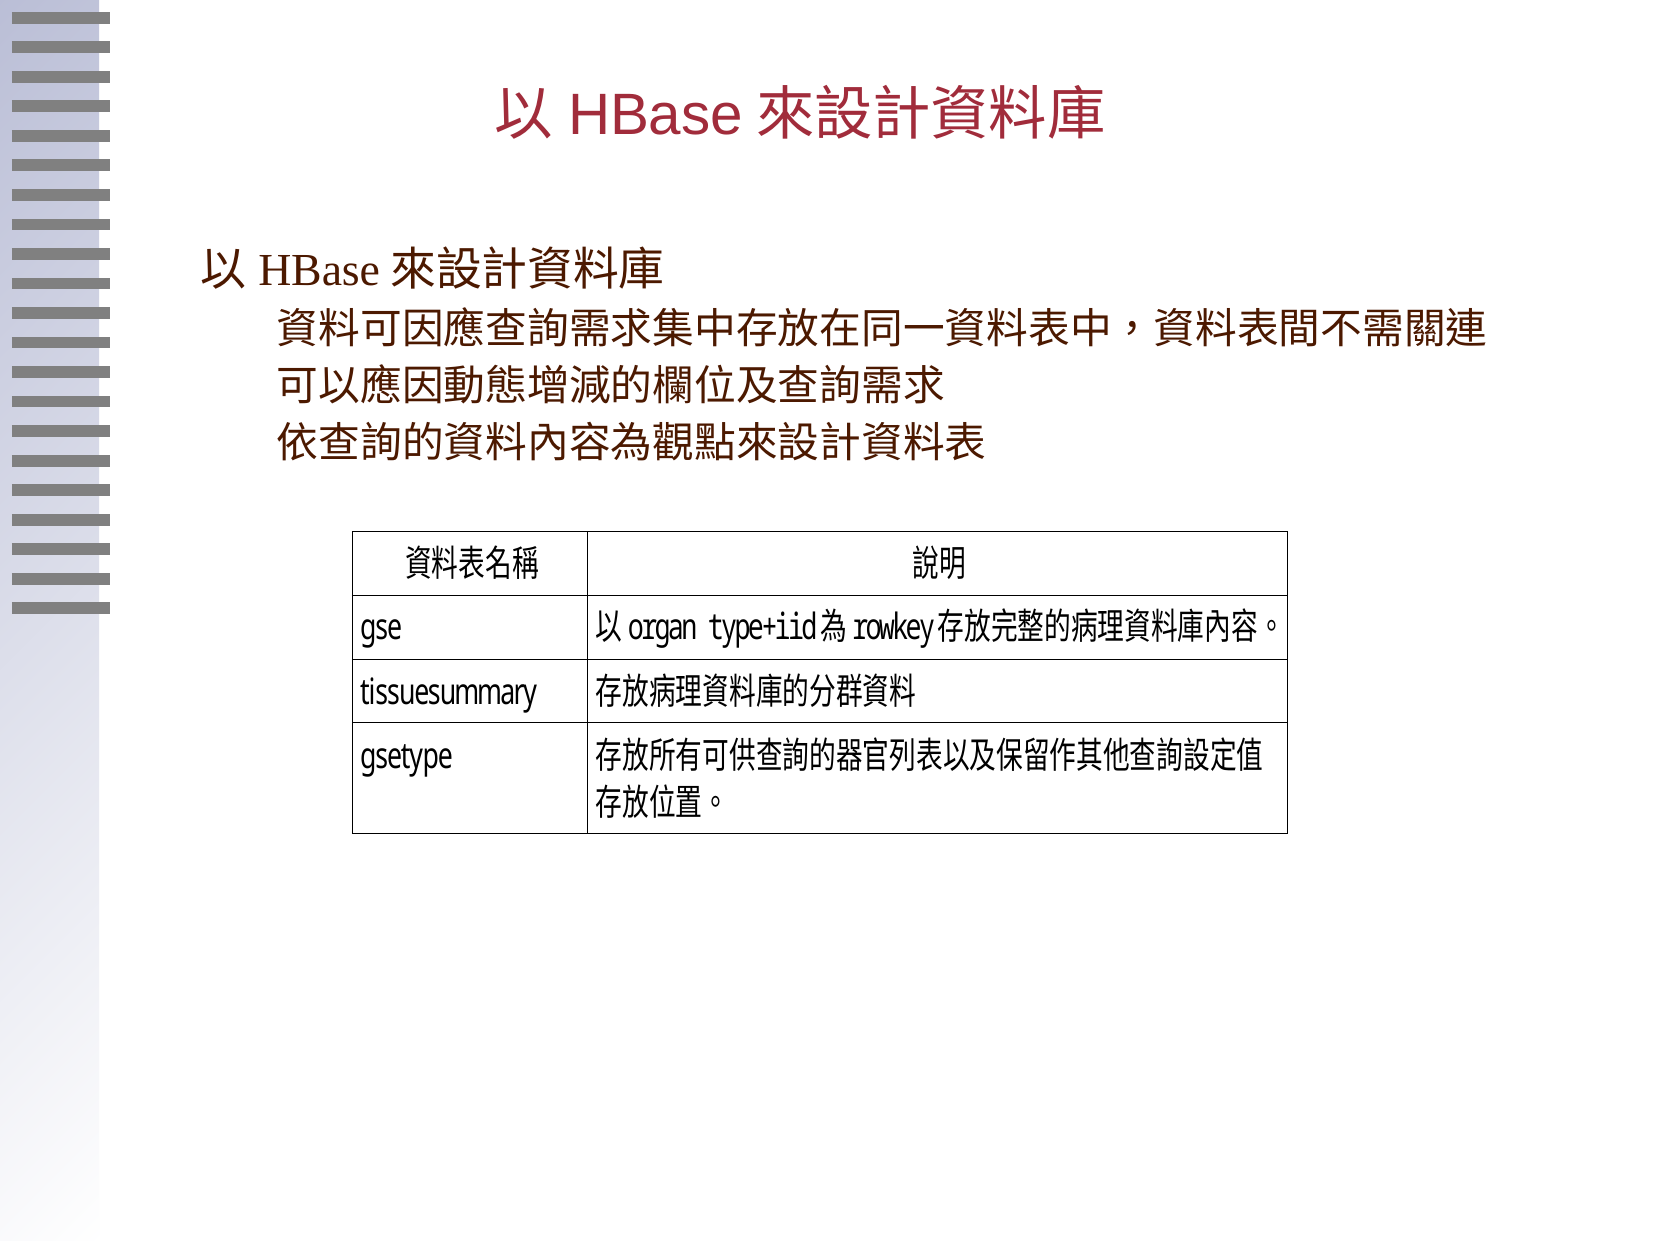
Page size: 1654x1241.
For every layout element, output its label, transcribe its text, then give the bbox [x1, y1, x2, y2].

list 以HBase來設計資料庫 資料可因應查詢需求集中存放在同一資料表中，資料表間不需關連 可以應因動態增減的欄位及查詢需求 依查詢的資料內容為觀點來設計資料表 [182, 236, 1595, 1131]
chart [265, 531, 1343, 916]
title 以HBase來設計資料庫 [93, 59, 1506, 166]
